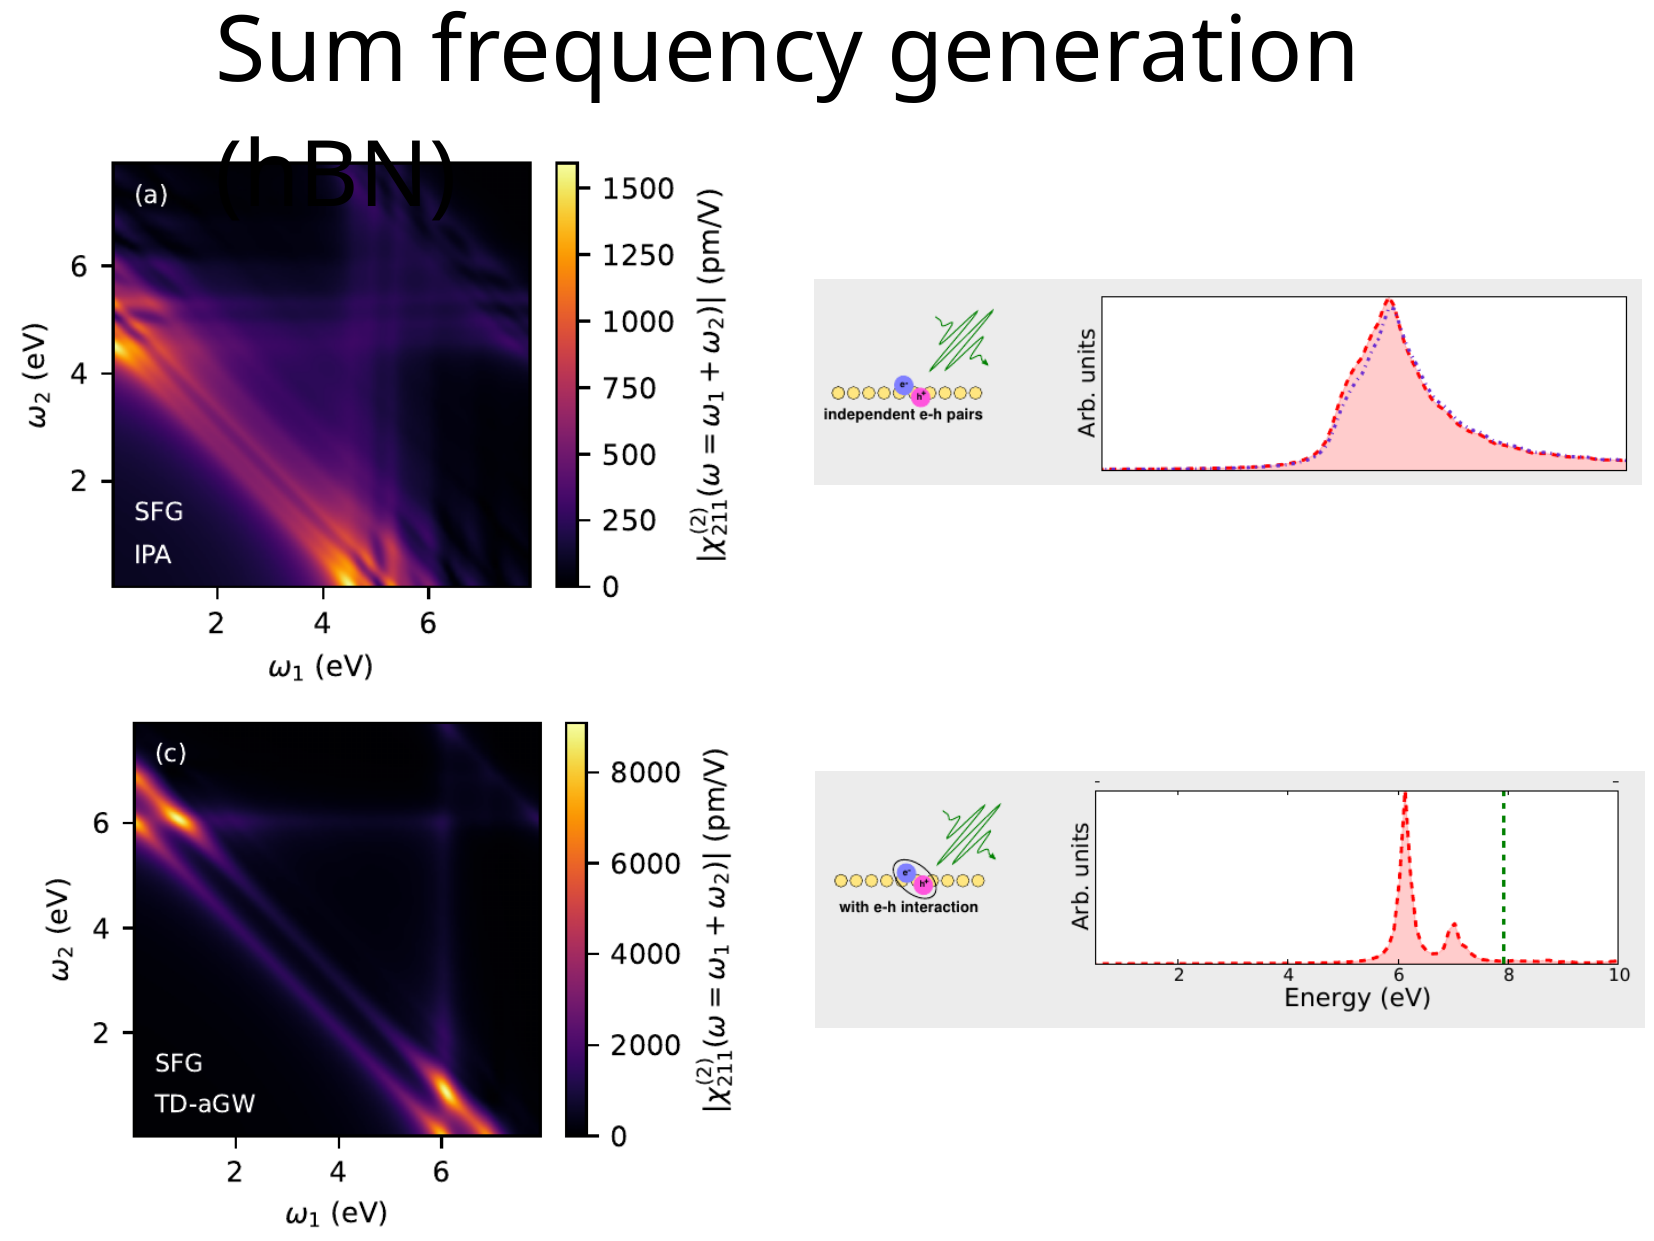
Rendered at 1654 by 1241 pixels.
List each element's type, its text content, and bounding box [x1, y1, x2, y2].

picture [814, 279, 1642, 485]
picture [815, 771, 1645, 1028]
picture [0, 122, 747, 1241]
text_box Sum frequency generation (hBN) [200, 0, 1595, 130]
